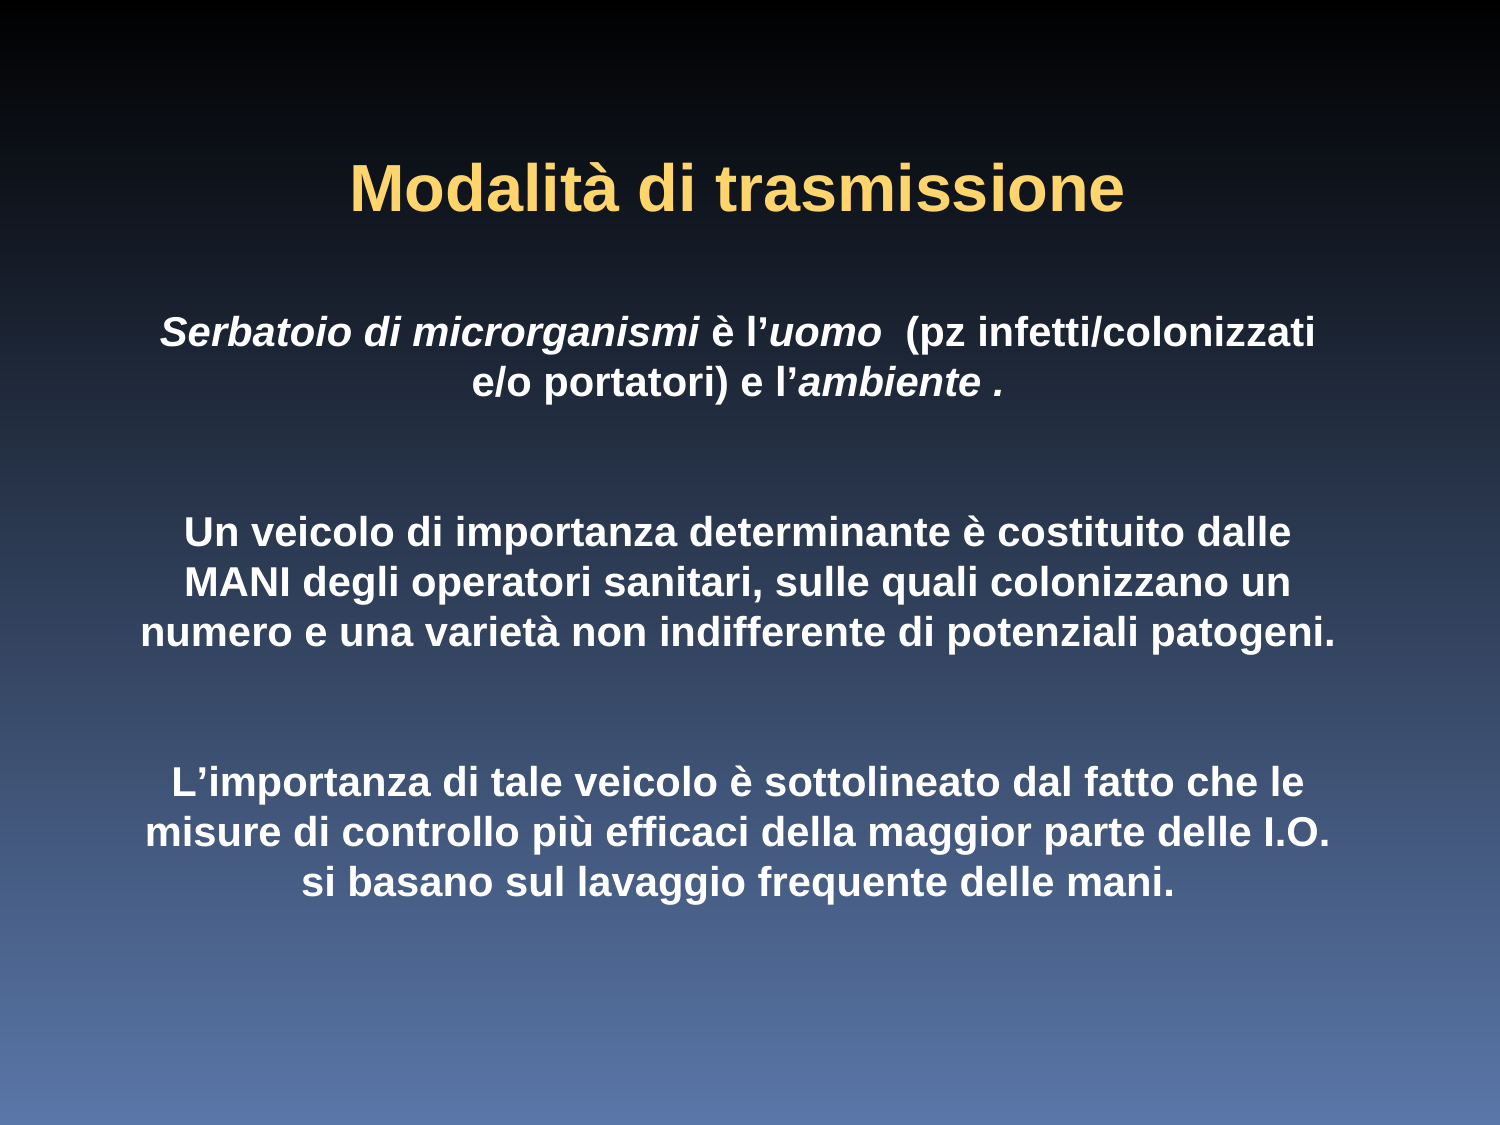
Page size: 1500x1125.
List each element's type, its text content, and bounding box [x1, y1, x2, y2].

text_box Modalità di trasmissione Serbatoio di microrganismi è l’uomo (pz infetti/colonizzati e/o portatori) e l’ambiente . Un veicolo di importanza determinante è costituito dalle MANI degli operatori sanitari, sulle quali colonizzano un numero e una varietà non indifferente di potenziali patogeni. L’importanza di tale veicolo è sottolineato dal fatto che le misure di controllo più efficaci della maggior parte delle I.O. si basano sul lavaggio frequente delle mani. [123, 137, 1353, 913]
